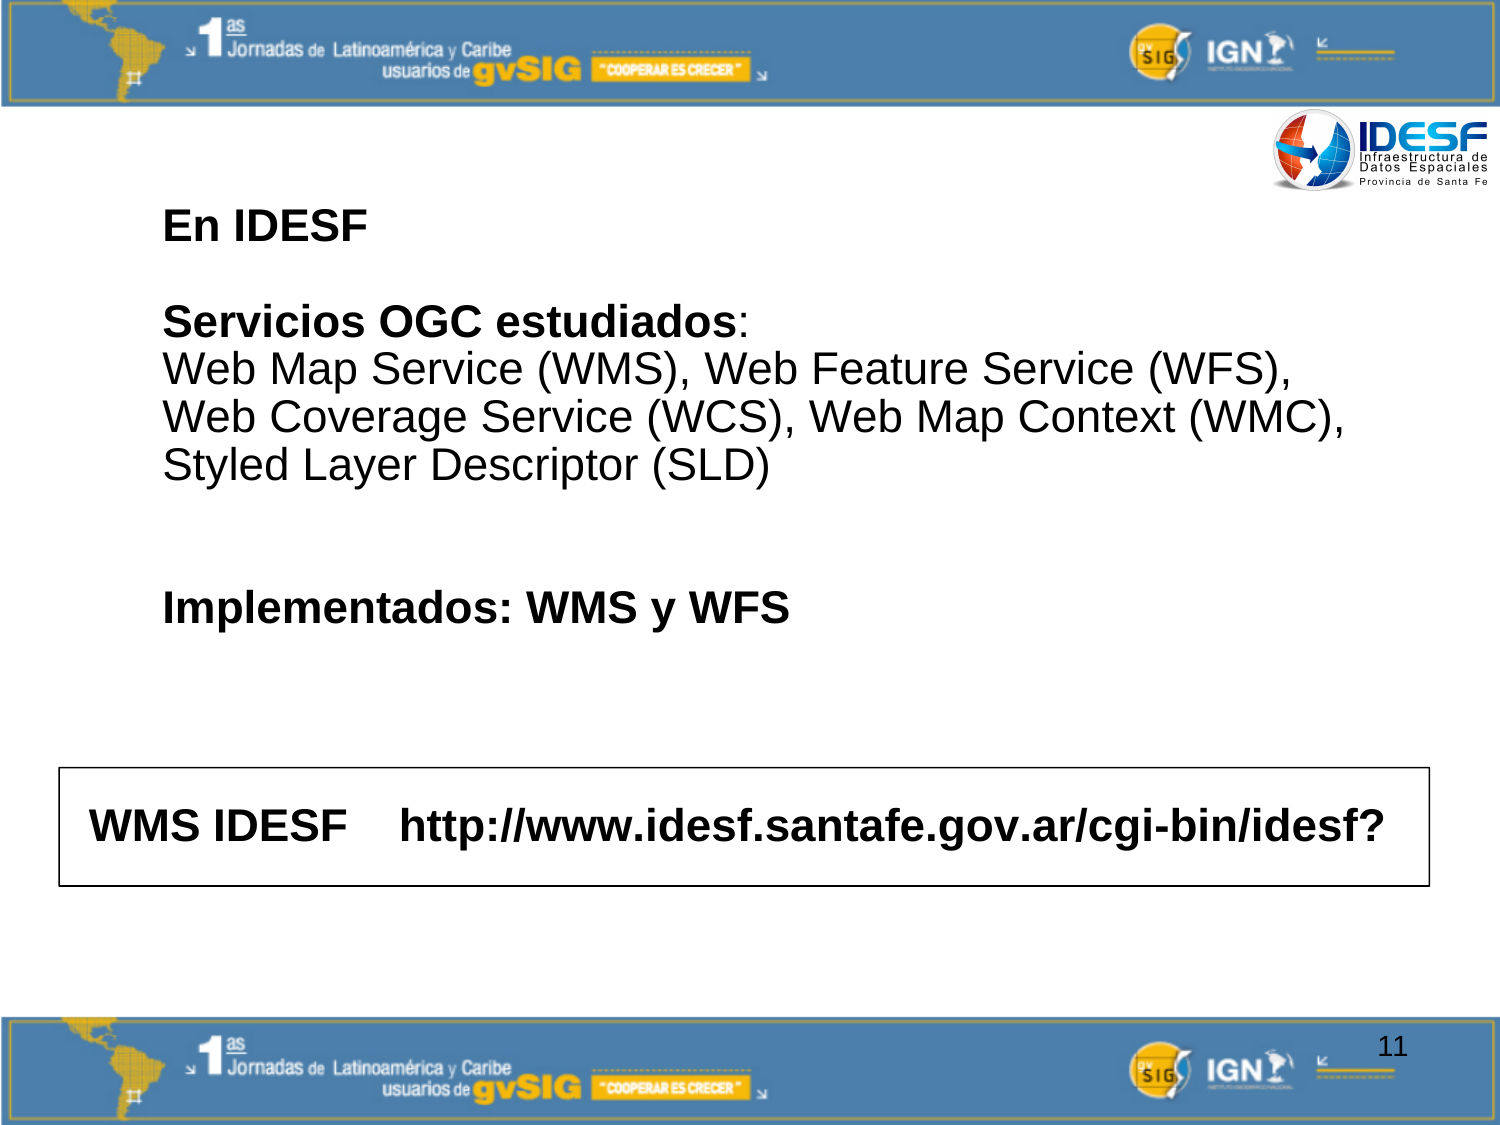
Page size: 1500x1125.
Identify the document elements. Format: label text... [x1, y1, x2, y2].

picture [0, 0, 1500, 1125]
text_box WMS IDESF http://www.idesf.santafe.gov.ar/cgi-bin/idesf? [59, 767, 1430, 887]
text_box En IDESF Servicios OGC estudiados: Web Map Service (WMS), Web Feature Service (WFS), Web Coverage Service (WCS), Web Map Context (WMC), Styled Layer Descriptor (SLD) ‏ Implementados: WMS y WFS [147, 196, 1359, 629]
